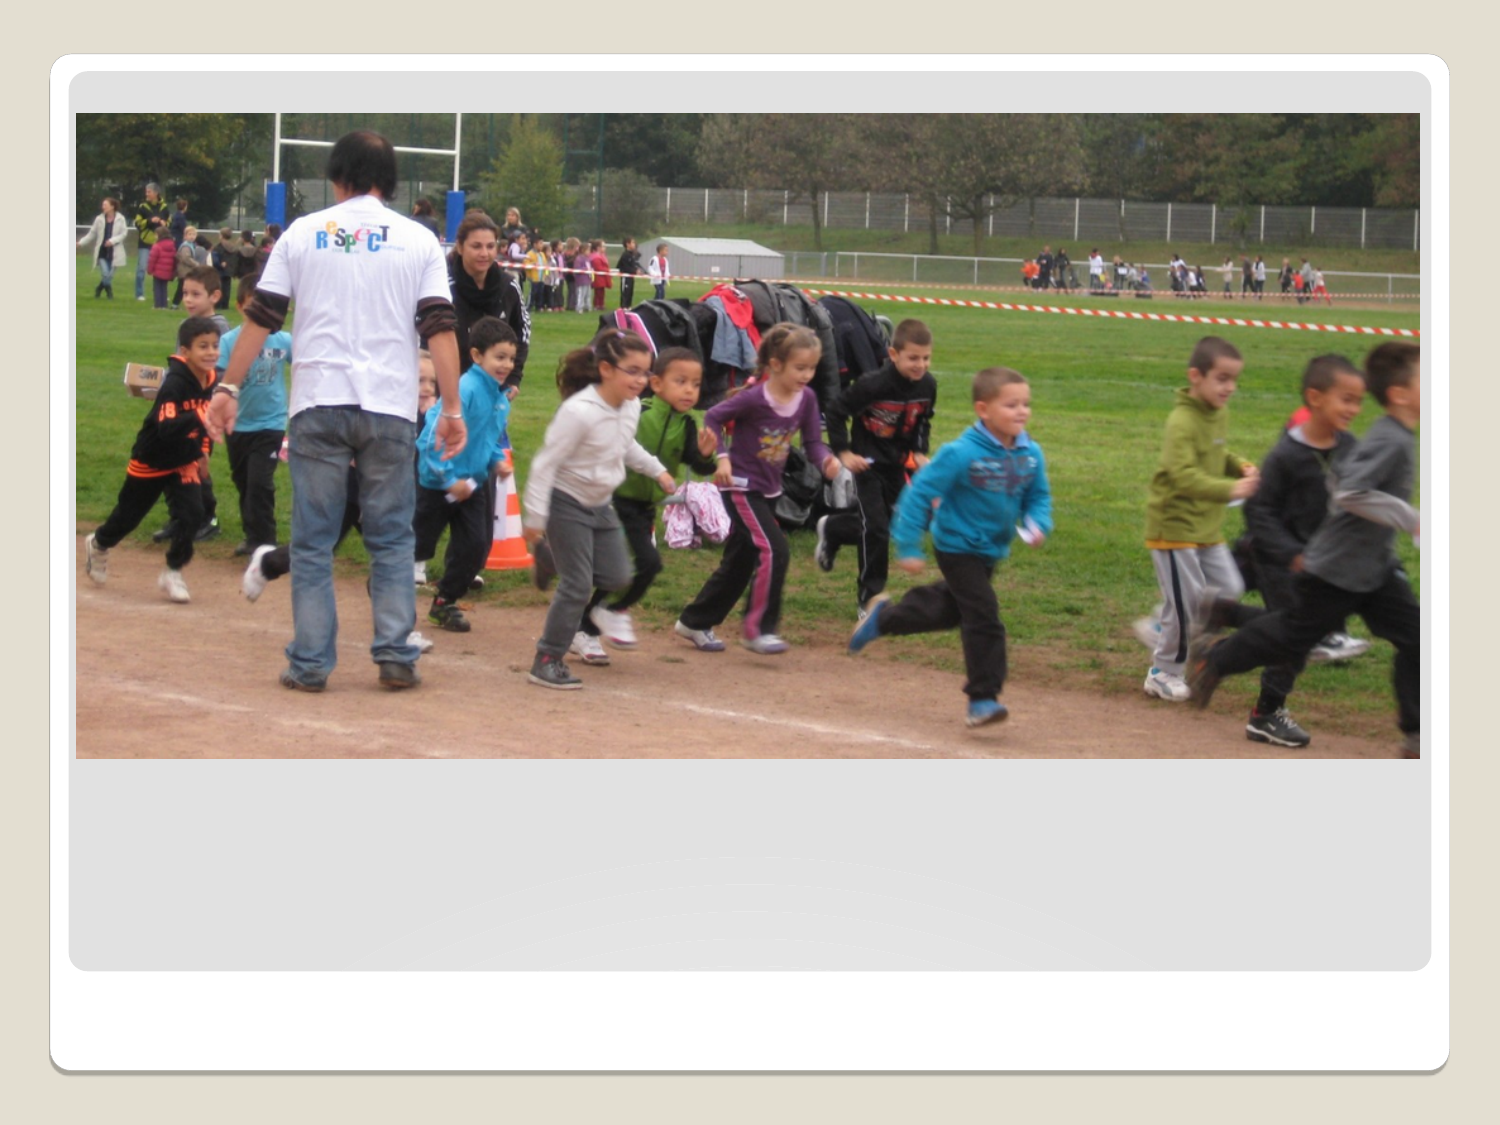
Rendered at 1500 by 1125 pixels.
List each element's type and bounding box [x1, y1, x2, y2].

picture [76, 113, 1420, 759]
